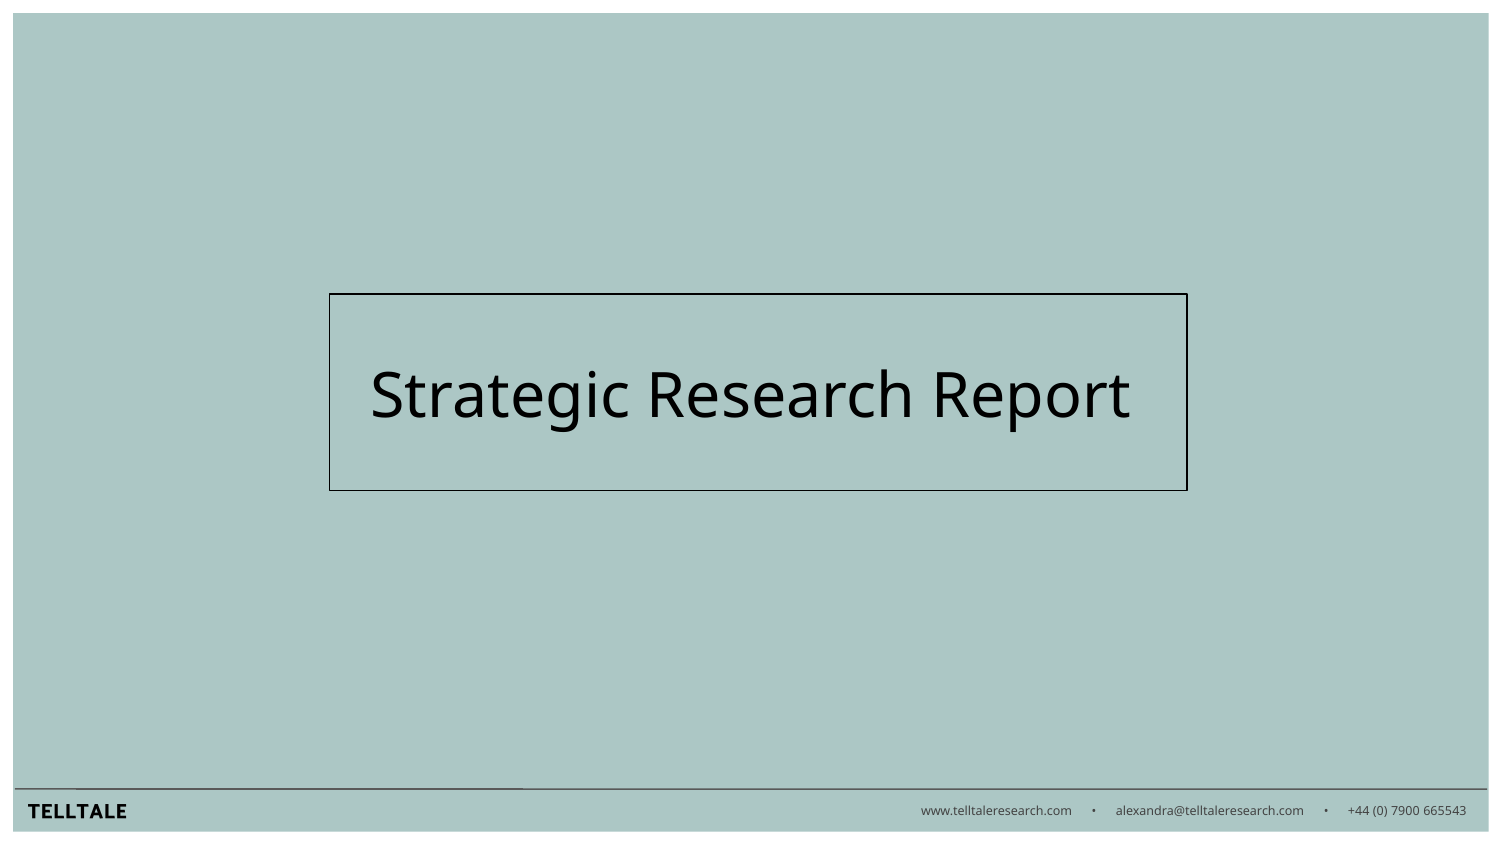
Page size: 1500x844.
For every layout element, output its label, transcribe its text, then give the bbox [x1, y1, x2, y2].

picture [28, 804, 127, 821]
title Strategic Research Report [82, 346, 1421, 438]
